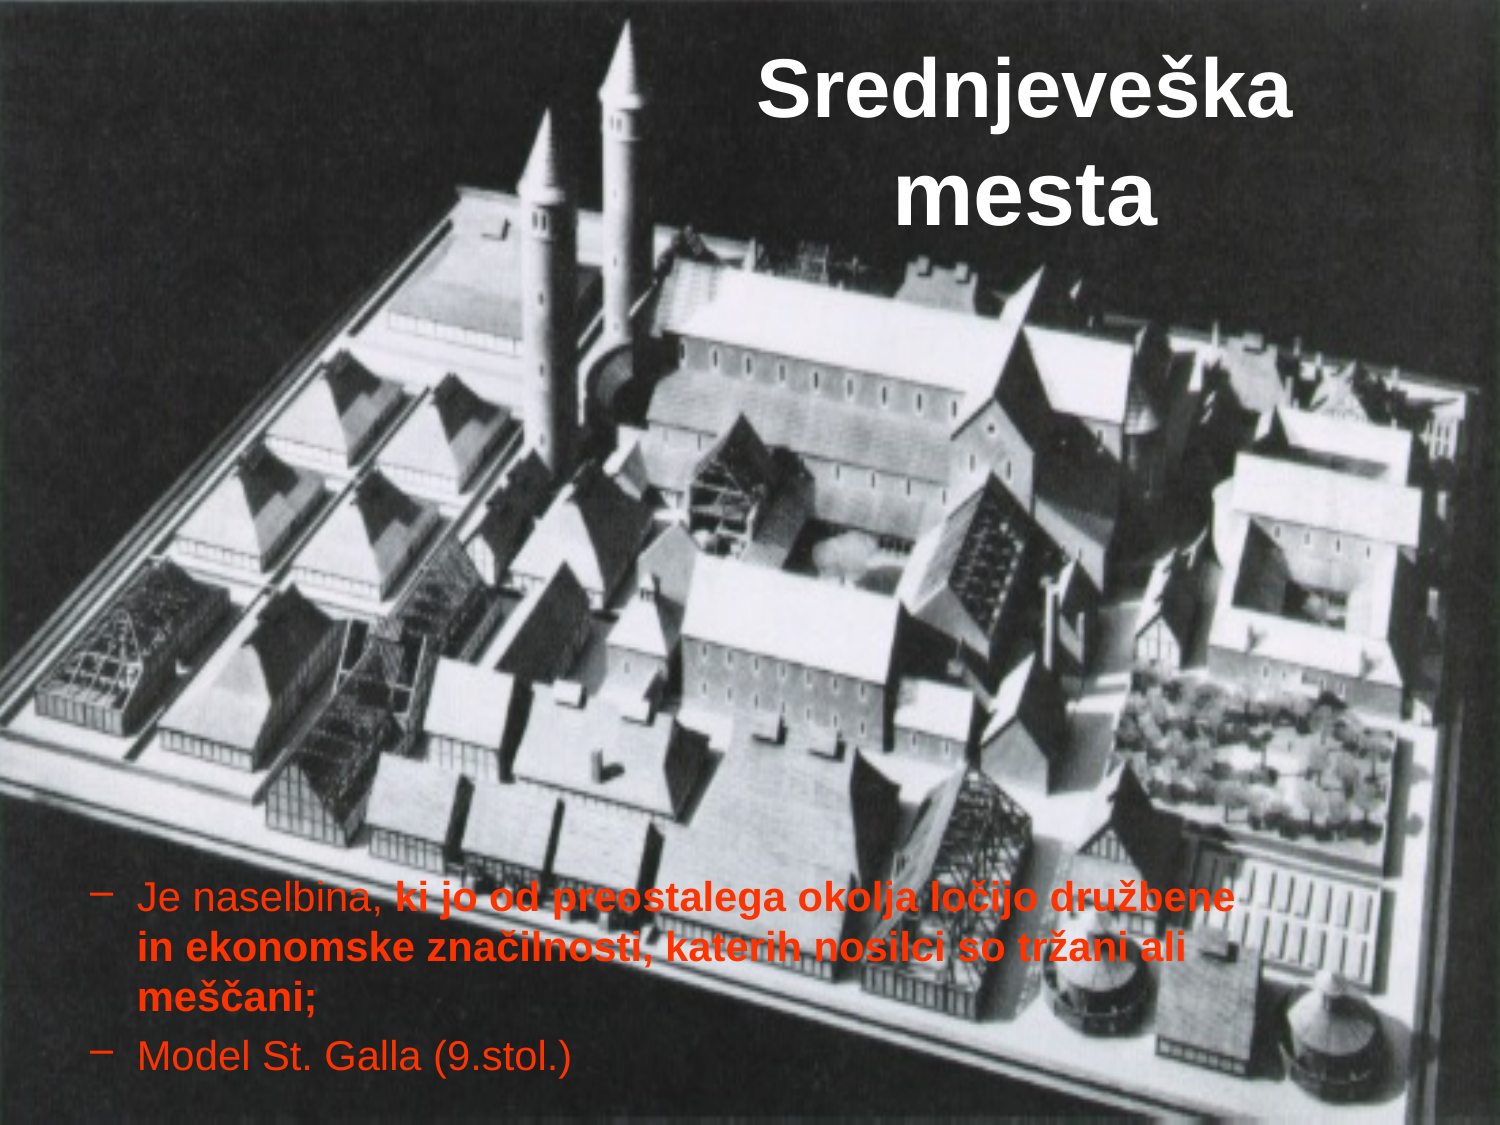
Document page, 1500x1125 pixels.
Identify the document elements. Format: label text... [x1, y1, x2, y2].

list Je naselbina, ki jo od preostalega okolja ločijo družbene in ekonomske značilnosti, katerih nosilci so tržani ali meščani; Model St. Galla (9.stol.) [0, 862, 1275, 1088]
title Srednjeveška mesta [624, 45, 1425, 233]
picture [0, 0, 1500, 1125]
